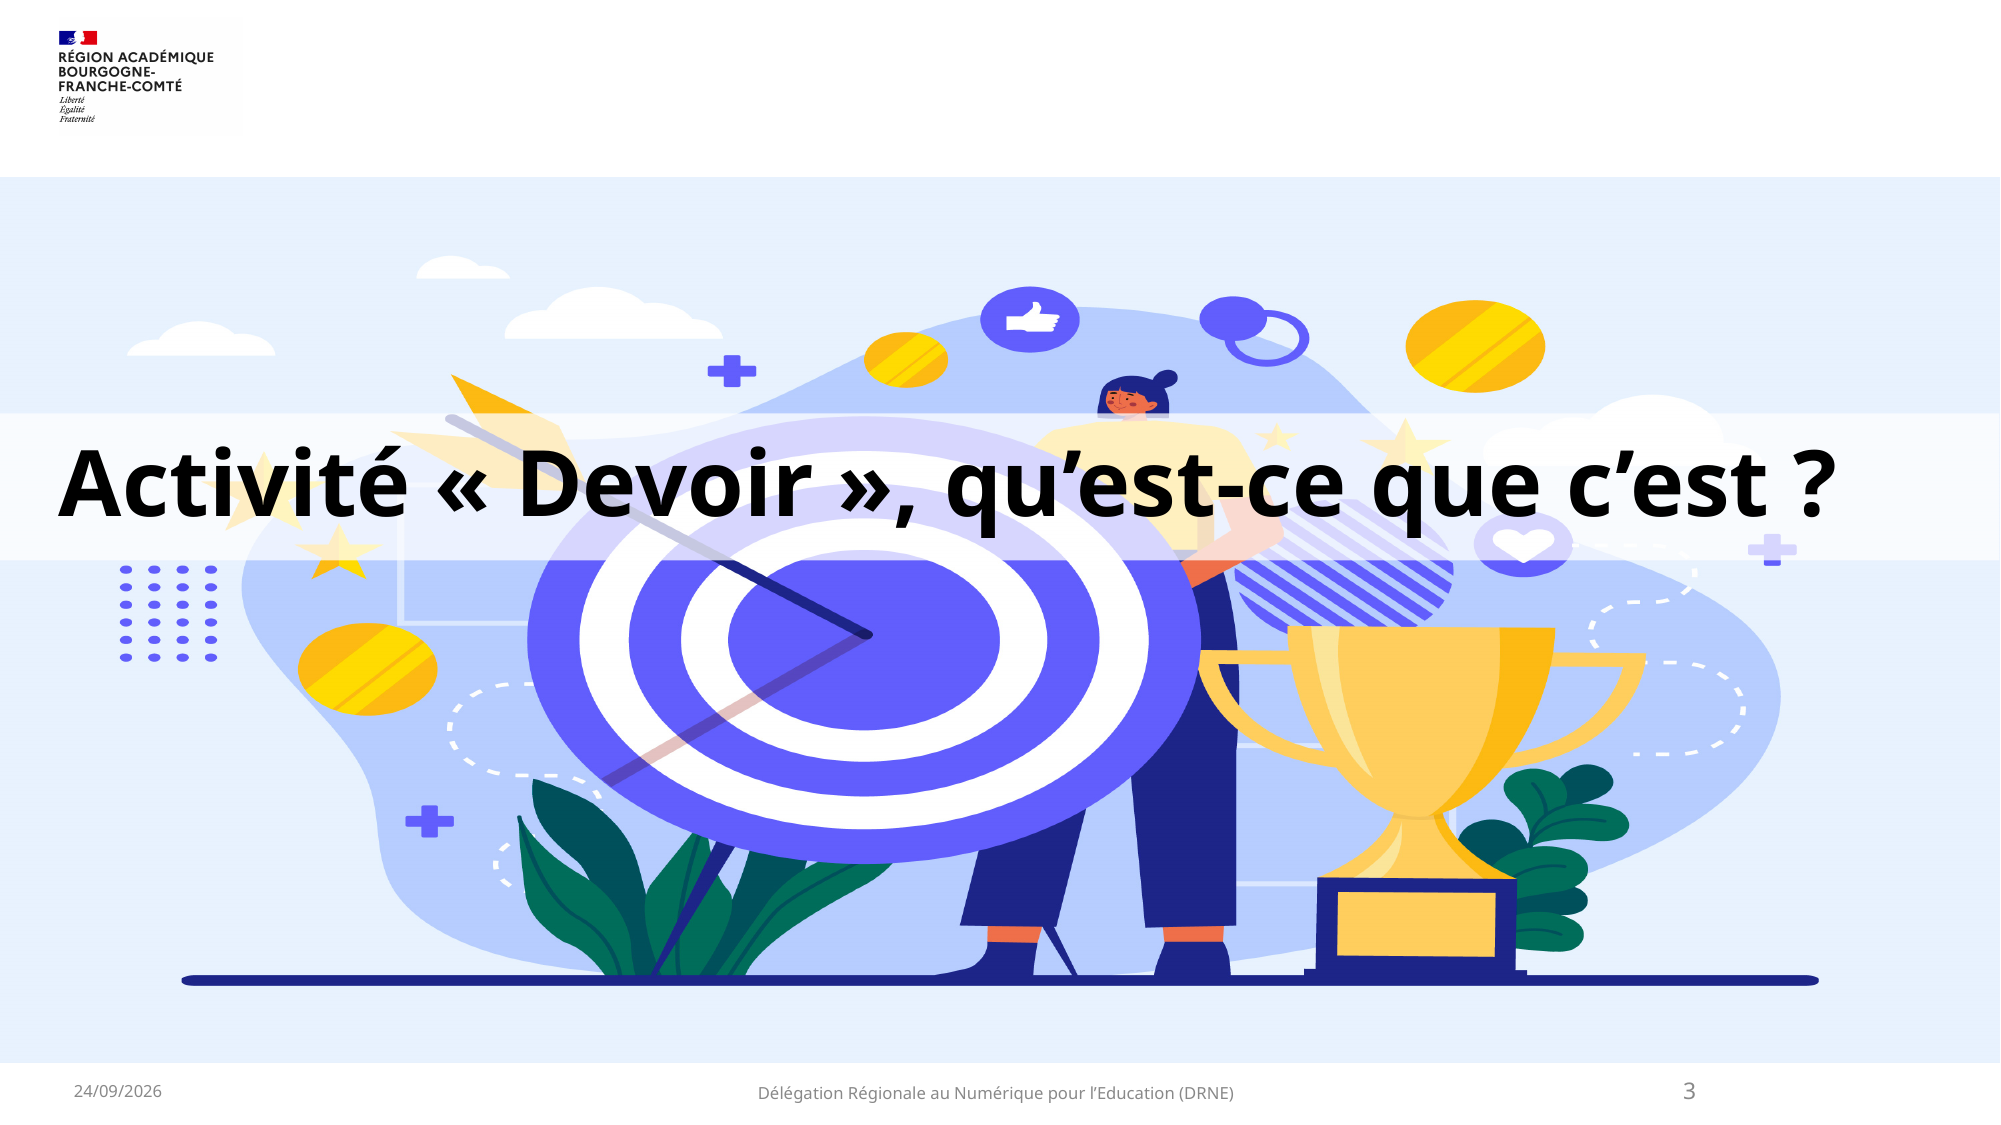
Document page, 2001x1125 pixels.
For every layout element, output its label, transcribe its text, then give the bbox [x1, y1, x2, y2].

text_box Délégation Régionale au Numérique pour l’Education (DRNE) [546, 1063, 1432, 1122]
text_box 29/10/2024 [59, 1062, 295, 1122]
picture [0, 177, 2000, 413]
title Activité « Devoir », qu’est-ce que c’est ? [0, 413, 2000, 561]
picture [0, 561, 2000, 1063]
text_box 3 [1683, 1062, 1919, 1122]
